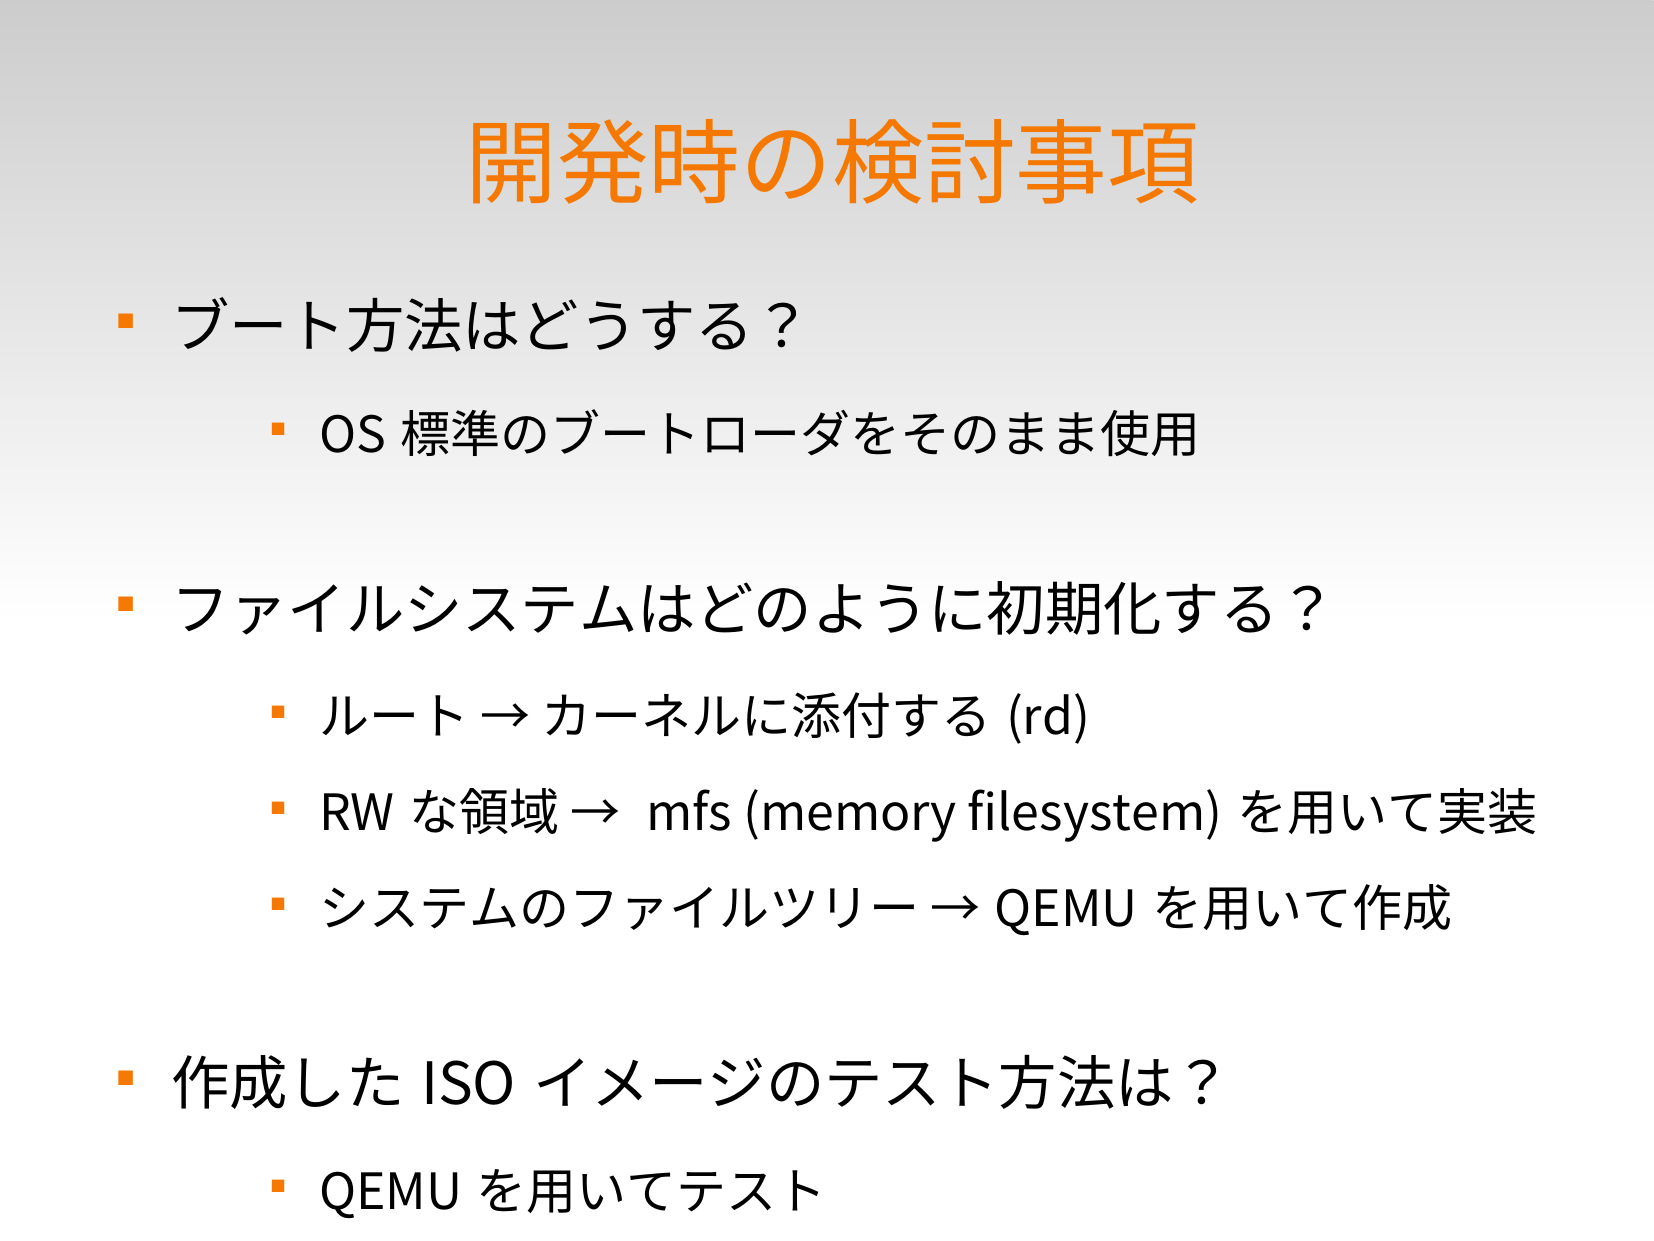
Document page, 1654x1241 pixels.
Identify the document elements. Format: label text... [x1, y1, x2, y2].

list ブート方法はどうする？ OS標準のブートローダをそのまま使用 ファイルシステムはどのように初期化する？ ルート → カーネルに添付する(rd) RWな領域 → mfs (memory filesystem)を用いて実装 システムのファイルツリー →QEMUを用いて作成 作成したISOイメージのテスト方法は？ QEMUを用いてテスト [82, 280, 1571, 1099]
title 開発時の検討事項 [59, 82, 1607, 231]
